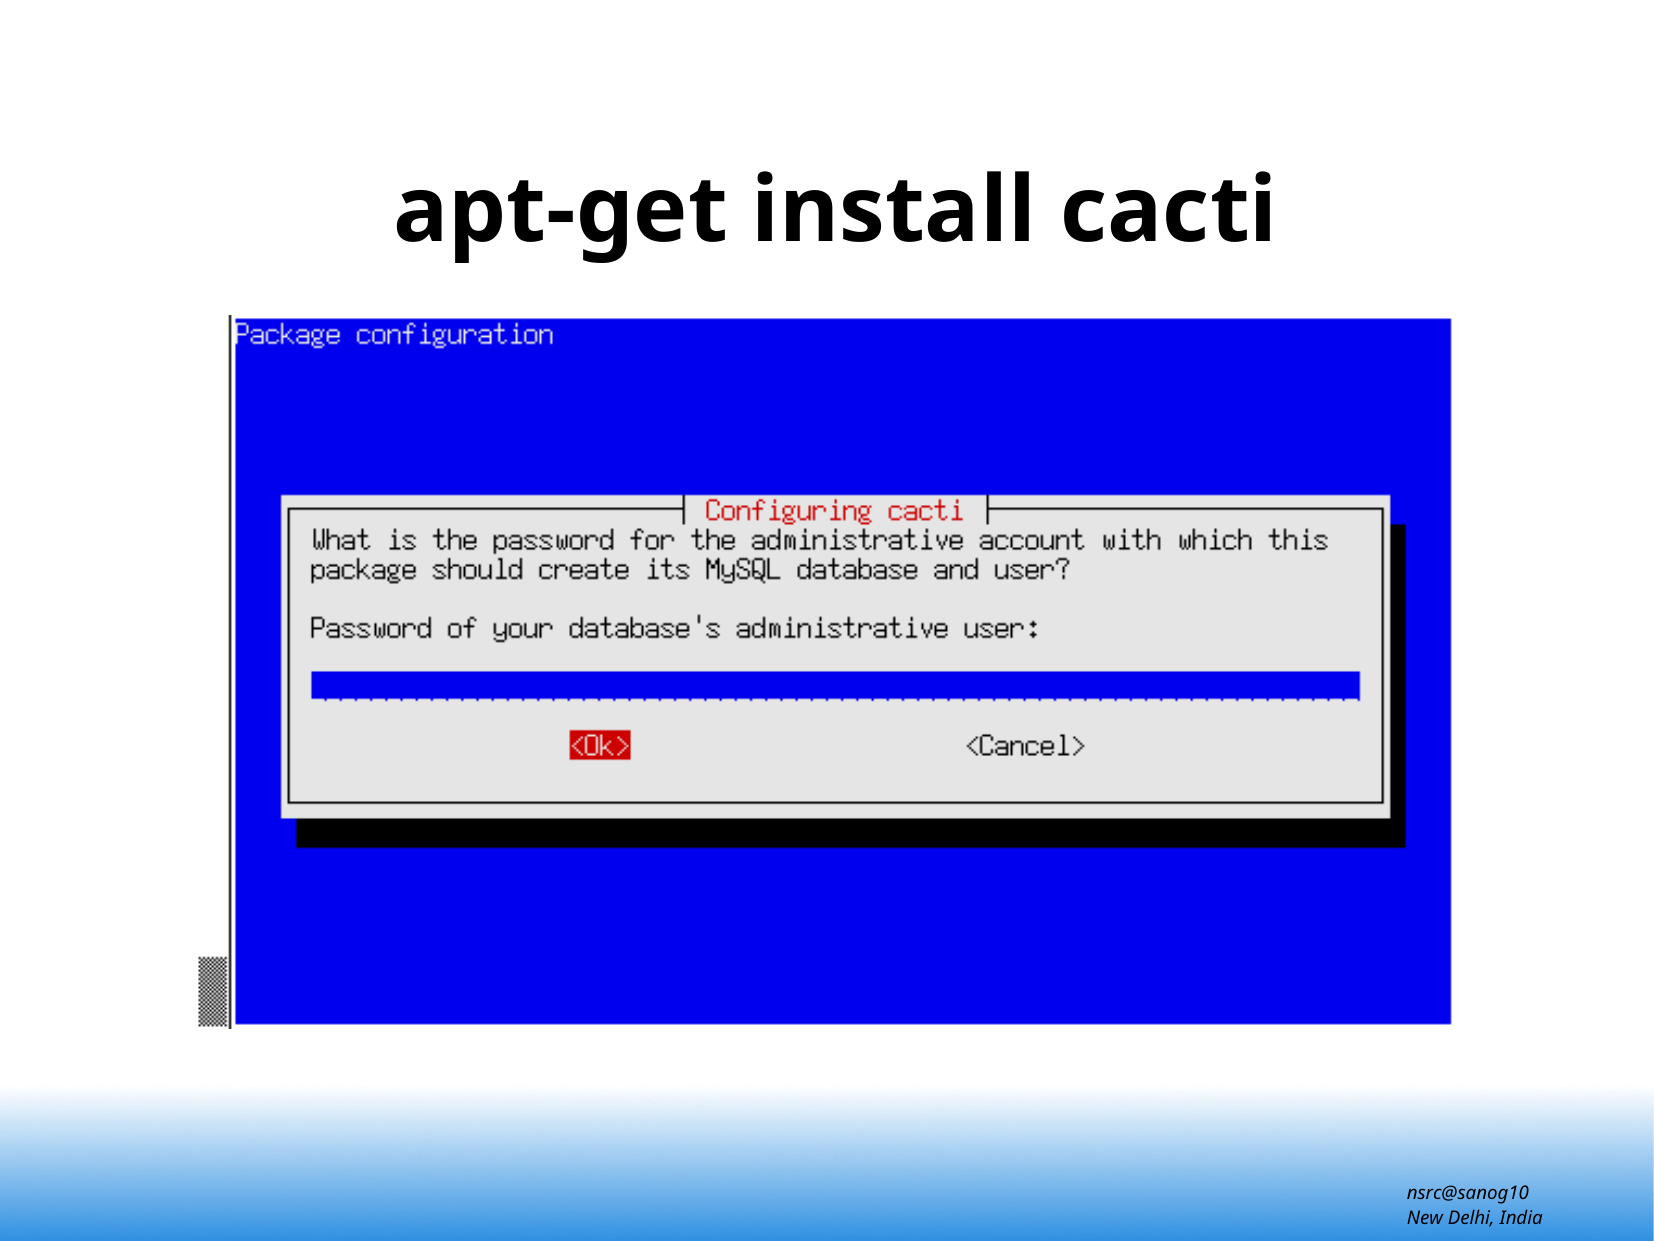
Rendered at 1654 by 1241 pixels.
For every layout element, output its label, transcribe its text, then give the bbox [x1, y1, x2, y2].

title apt-get install cacti [121, 102, 1534, 310]
picture [197, 315, 1456, 1029]
picture [0, 1083, 1654, 1241]
